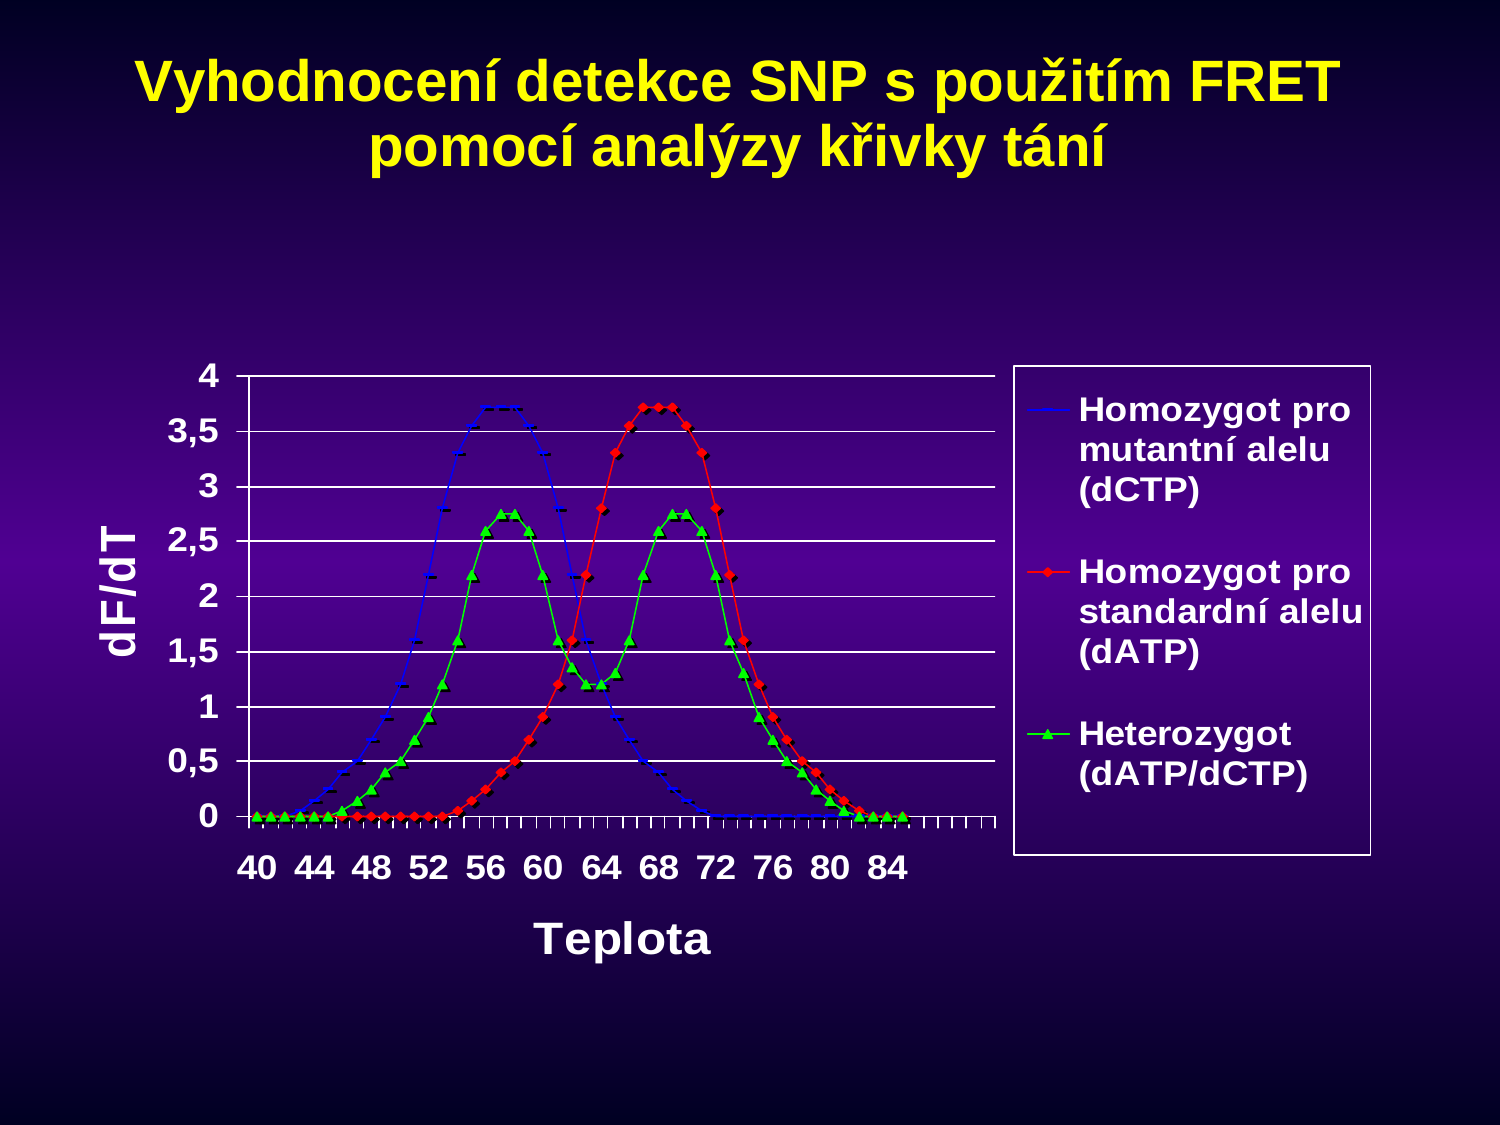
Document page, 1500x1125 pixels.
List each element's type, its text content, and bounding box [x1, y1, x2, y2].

title Vyhodnocení detekce SNP s použitím FRET pomocí analýzy křivky tání [88, 31, 1388, 197]
chart [53, 324, 1388, 1000]
